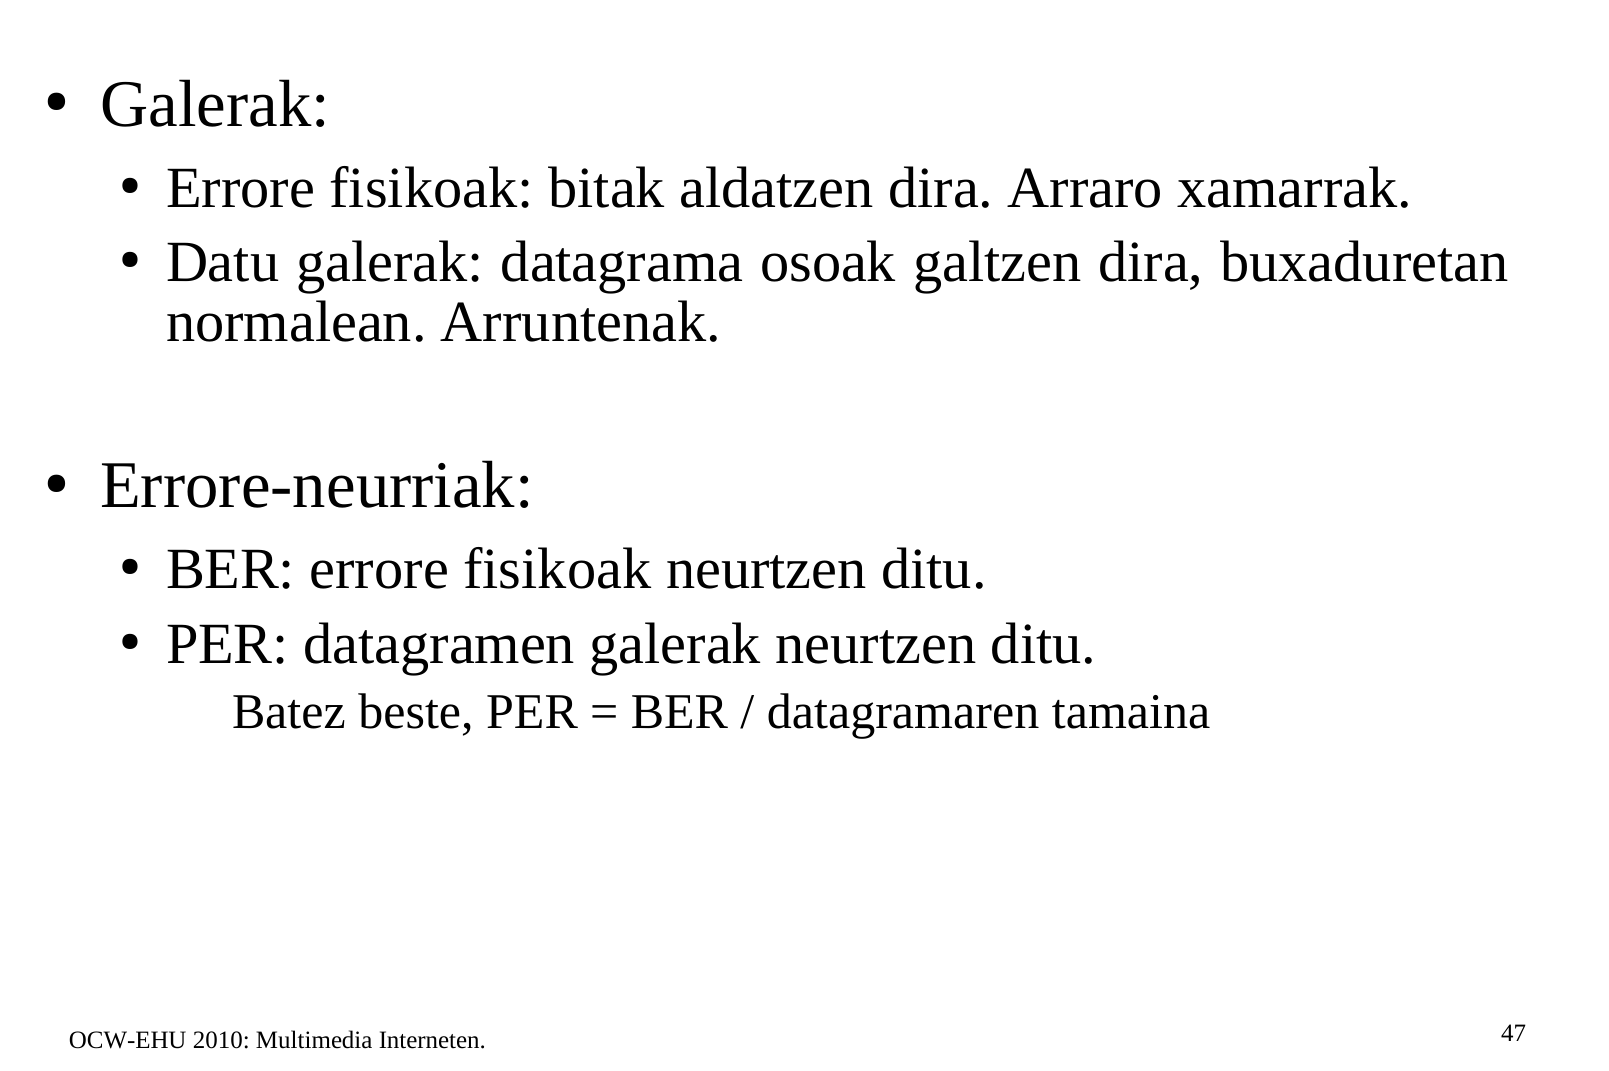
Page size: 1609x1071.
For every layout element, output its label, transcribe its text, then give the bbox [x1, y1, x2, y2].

list Galerak: Errore fisikoak: bitak aldatzen dira. Arraro xamarrak. Datu galerak: datagrama osoak galtzen dira, buxaduretan normalean. Arruntenak. Errore-neurriak: BER: errore fisikoak neurtzen ditu. PER: datagramen galerak neurtzen ditu. Batez beste, PER = BER / datagramaren tamaina [29, 59, 1543, 999]
